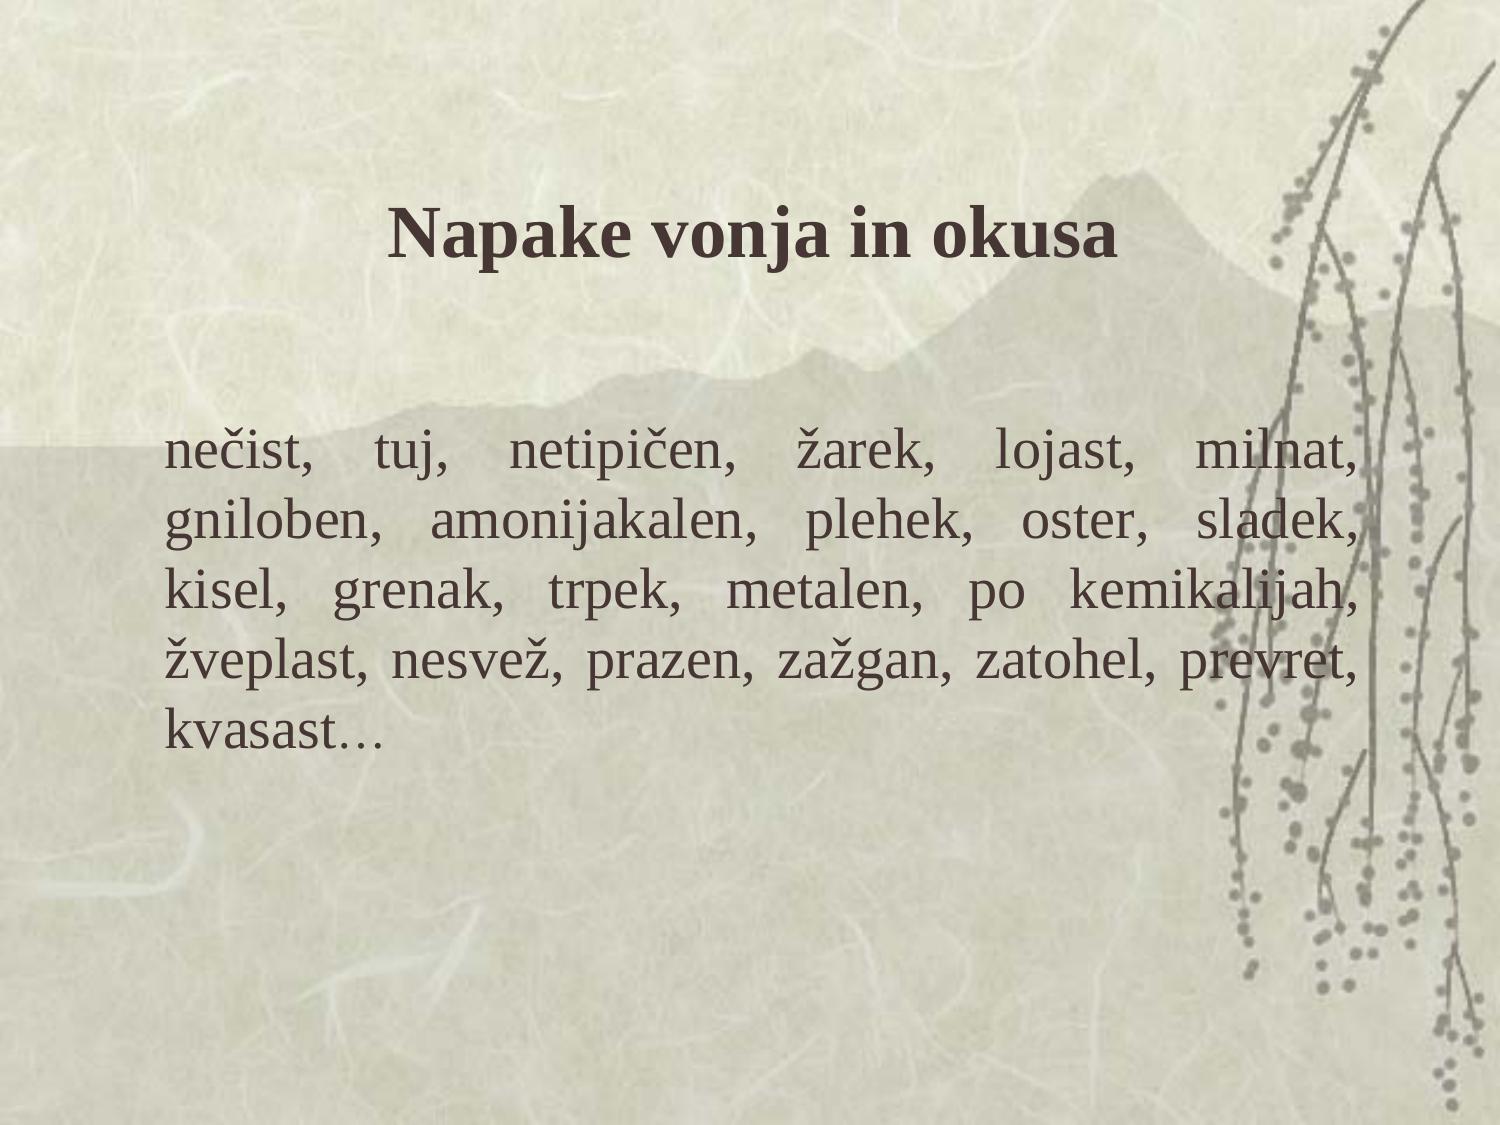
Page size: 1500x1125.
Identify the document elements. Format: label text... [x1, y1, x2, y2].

text_box Napake vonja in okusa nečist, tuj, netipičen, žarek, lojast, milnat, gniloben, amonijakalen, plehek, oster, sladek, kisel, grenak, trpek, metalen, po kemikalijah, žveplast, nesvež, prazen, zažgan, zatohel, prevret, kvasast… [149, 174, 1375, 860]
picture [0, 0, 1500, 1125]
